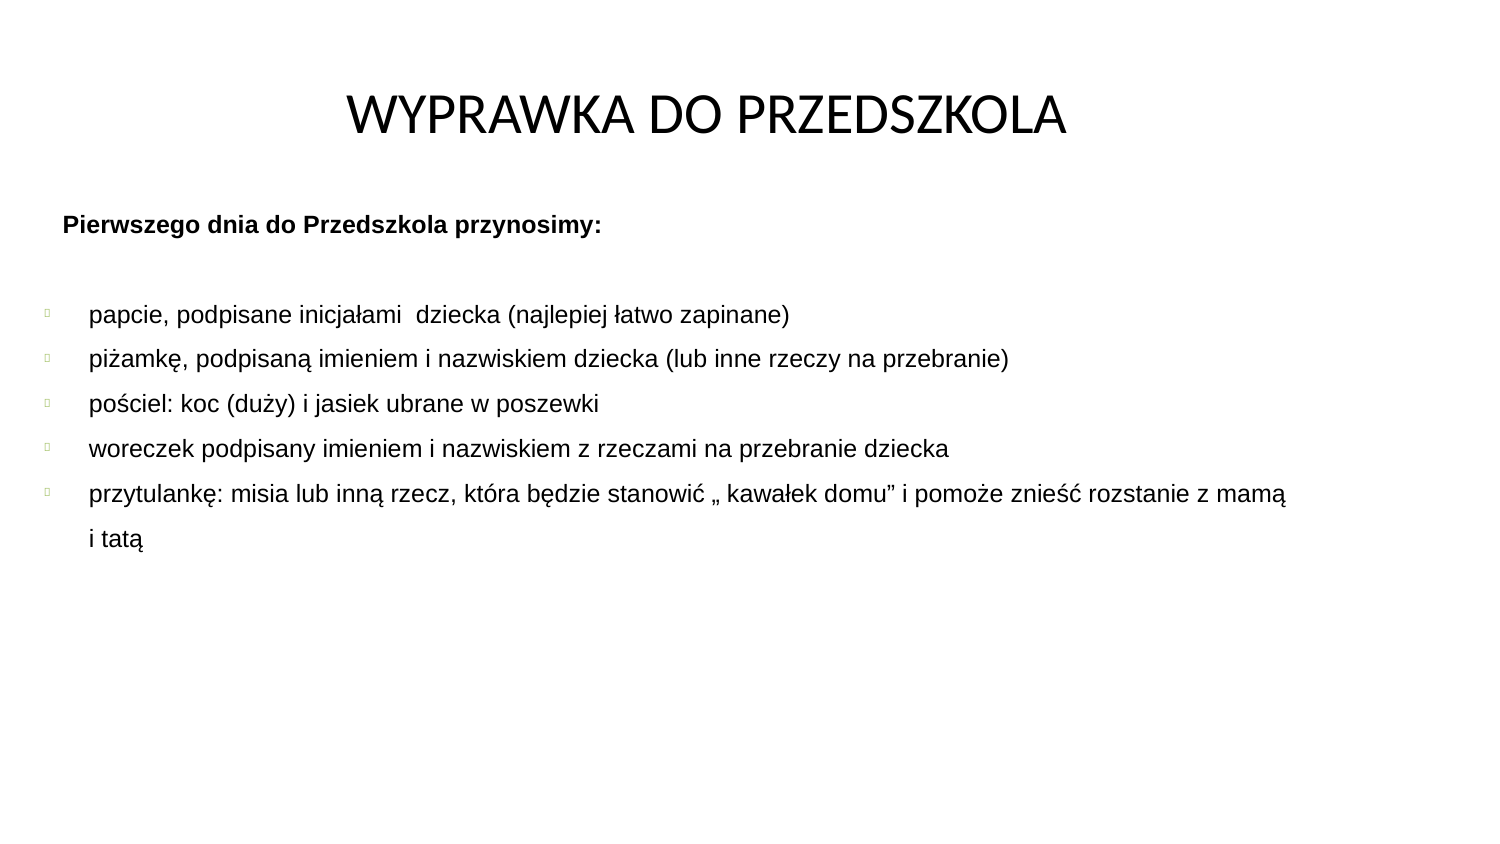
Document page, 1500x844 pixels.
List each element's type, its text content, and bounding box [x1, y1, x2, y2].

text_box Pierwszego dnia do Przedszkola przynosimy: papcie, podpisane inicjałami dziecka (najlepiej łatwo zapinane) piżamkę, podpisaną imieniem i nazwiskiem dziecka (lub inne rzeczy na przebranie) pościel: koc (duży) i jasiek ubrane w poszewki woreczek podpisany imieniem i nazwiskiem z rzeczami na przebranie dziecka przytulankę: misia lub inną rzecz, która będzie stanowić „ kawałek domu” i pomoże znieść rozstanie z mamą i tatą [29, 156, 1305, 560]
text_box WYPRAWKA DO PRZEDSZKOLA [88, 67, 1326, 153]
